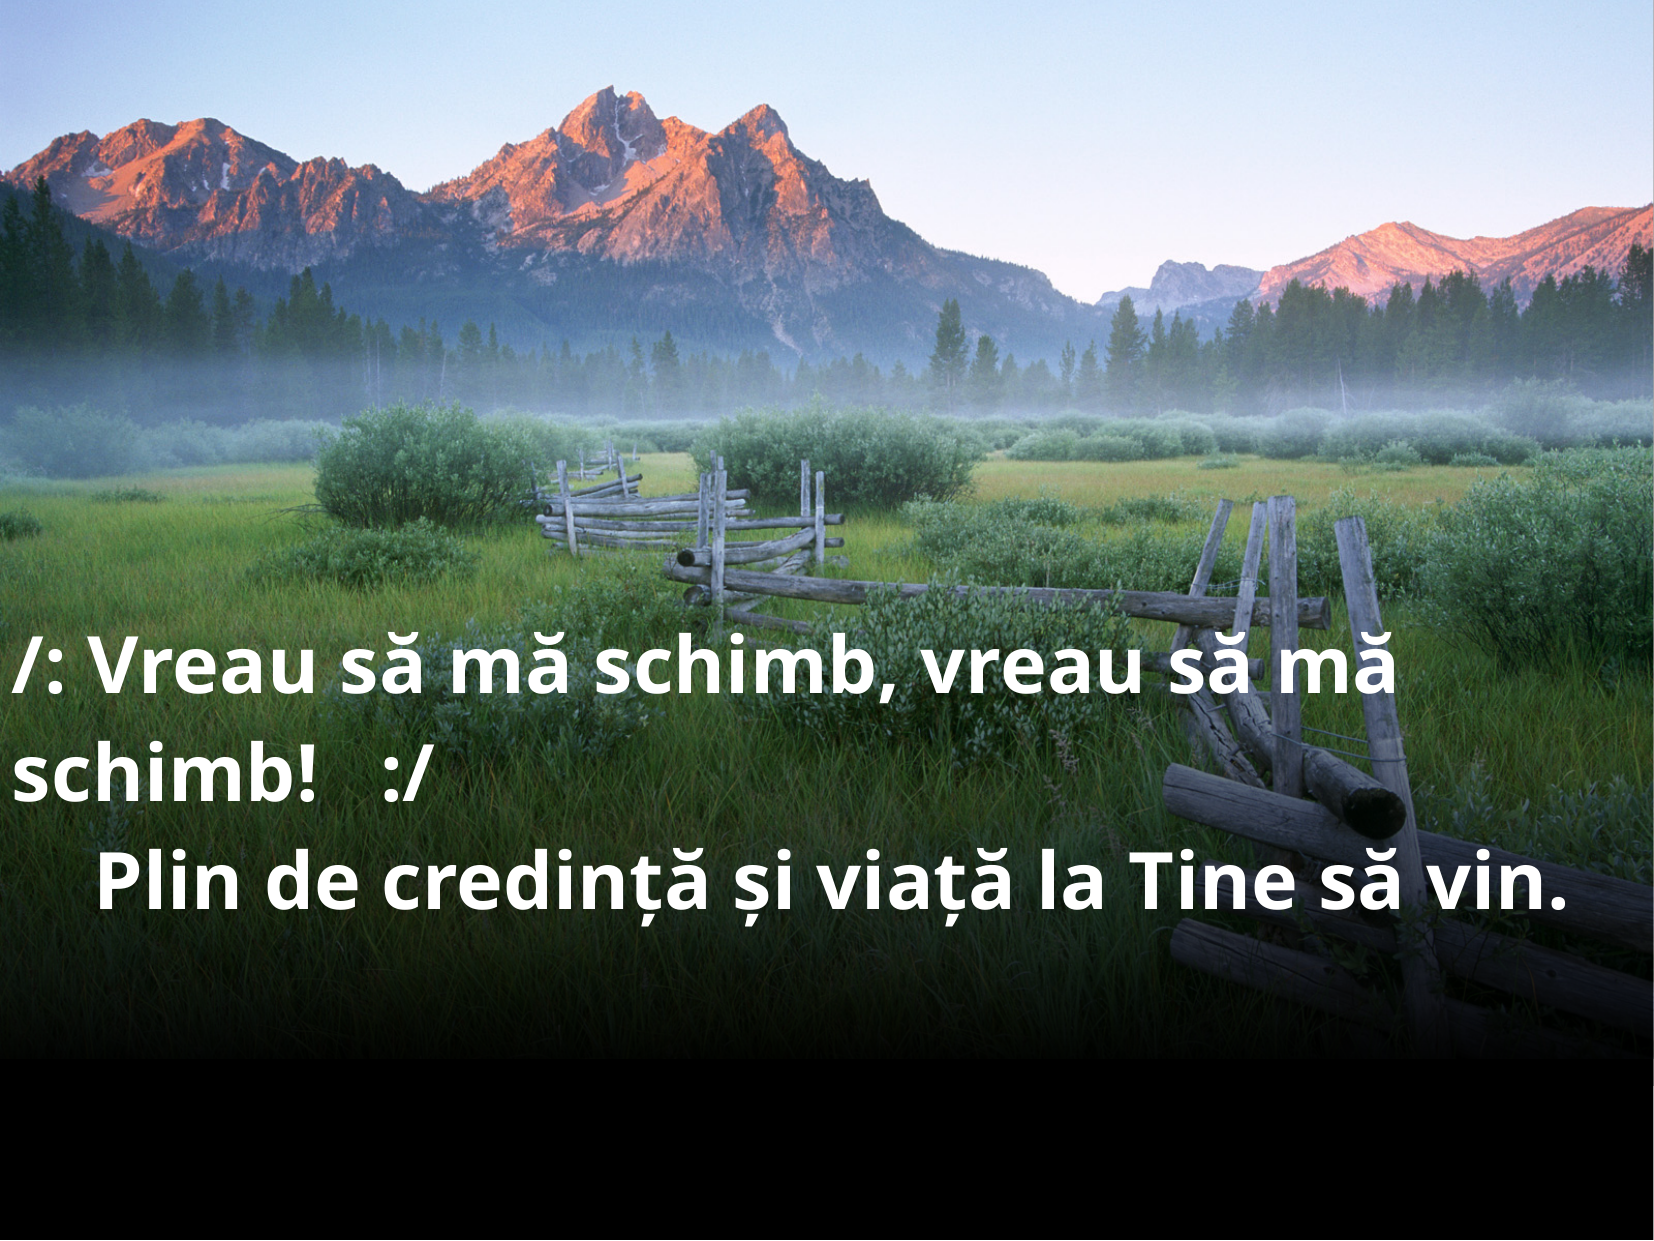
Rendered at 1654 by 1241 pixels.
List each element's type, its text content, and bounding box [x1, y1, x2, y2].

picture [0, 0, 1654, 455]
text_box /: Vreau să mă schimb, vreau să mă schimb! :/ Plin de credinţă şi viaţă la Tine să vin. [0, 455, 1654, 1086]
